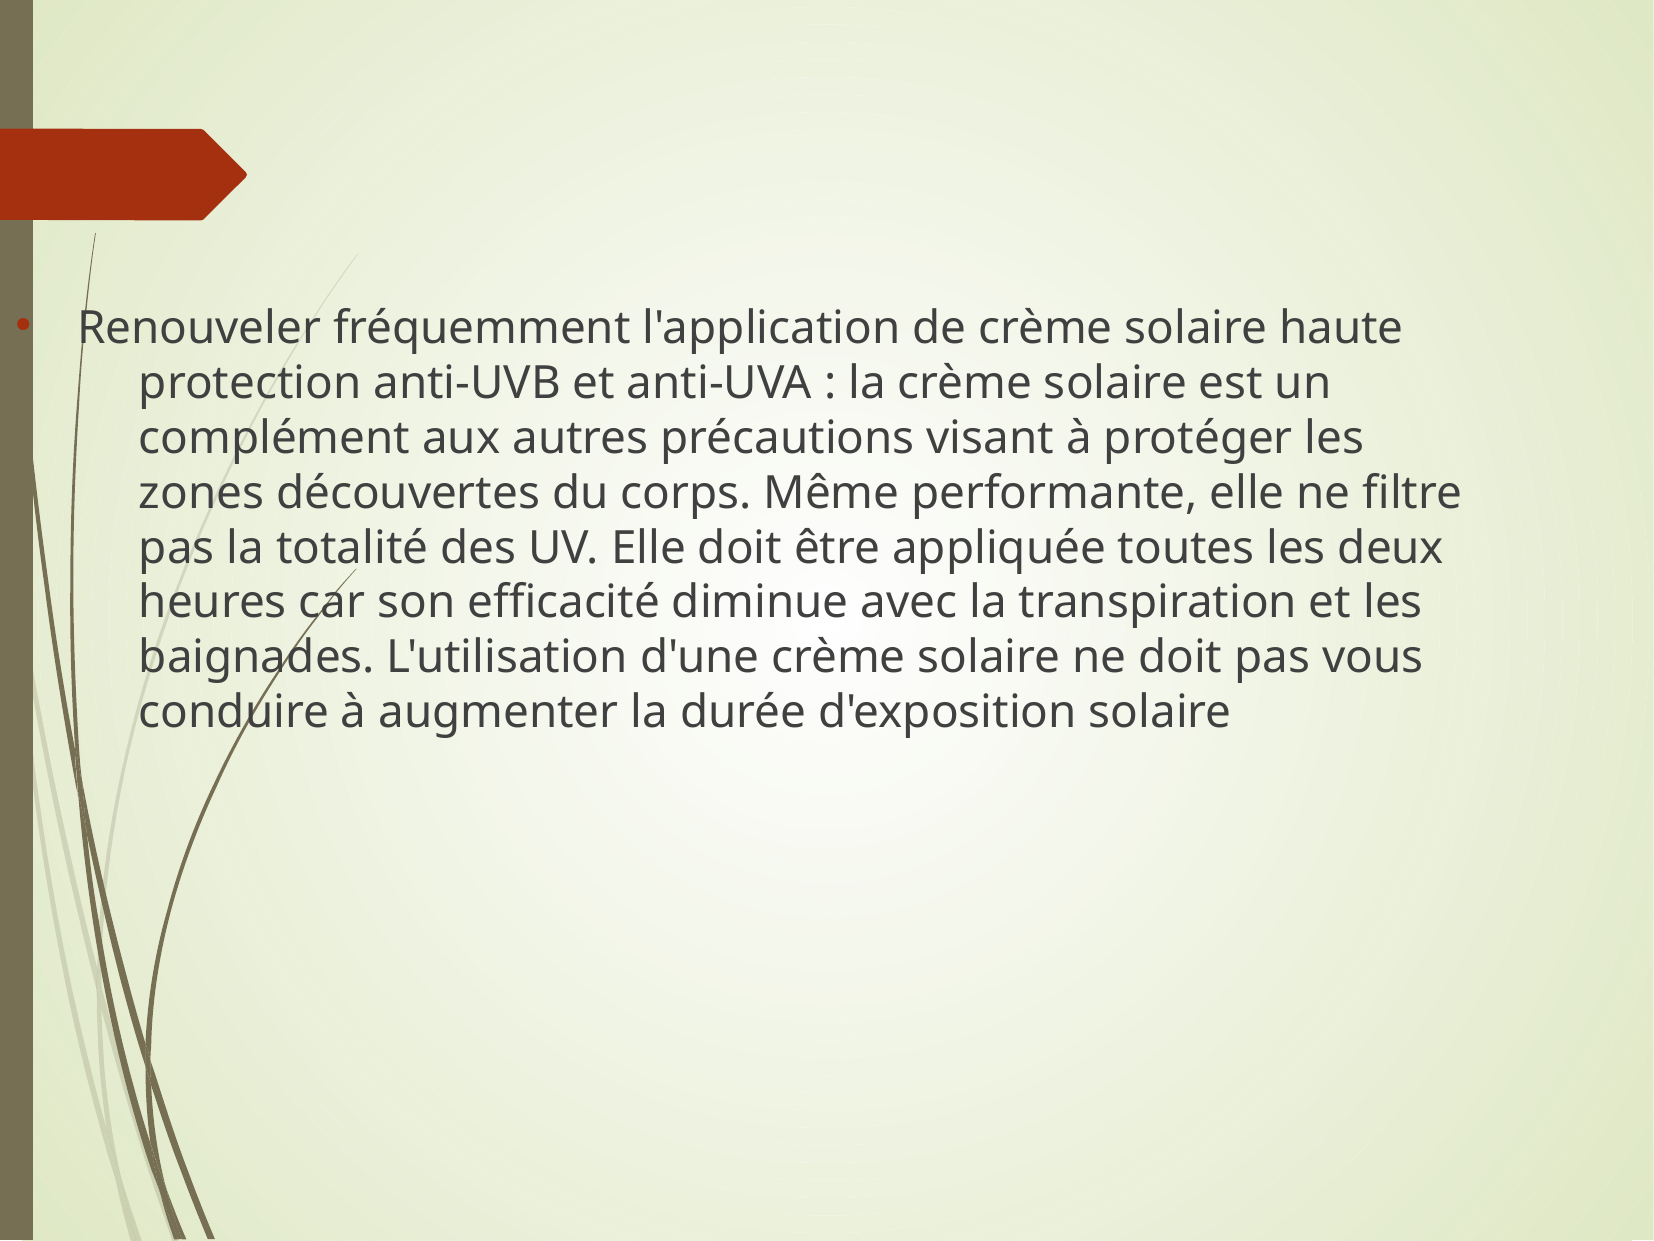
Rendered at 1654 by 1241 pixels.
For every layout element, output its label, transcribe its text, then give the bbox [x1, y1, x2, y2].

list Renouveler fréquemment l'application de crème solaire haute protection anti-UVB et anti-UVA : la crème solaire est un complément aux autres précautions visant à protéger les zones découvertes du corps. Même performante, elle ne filtre pas la totalité des UV. Elle doit être appliquée toutes les deux heures car son efficacité diminue avec la transpiration et les baignades. L'utilisation d'une crème solaire ne doit pas vous conduire à augmenter la durée d'exposition solaire [0, 290, 1489, 1109]
